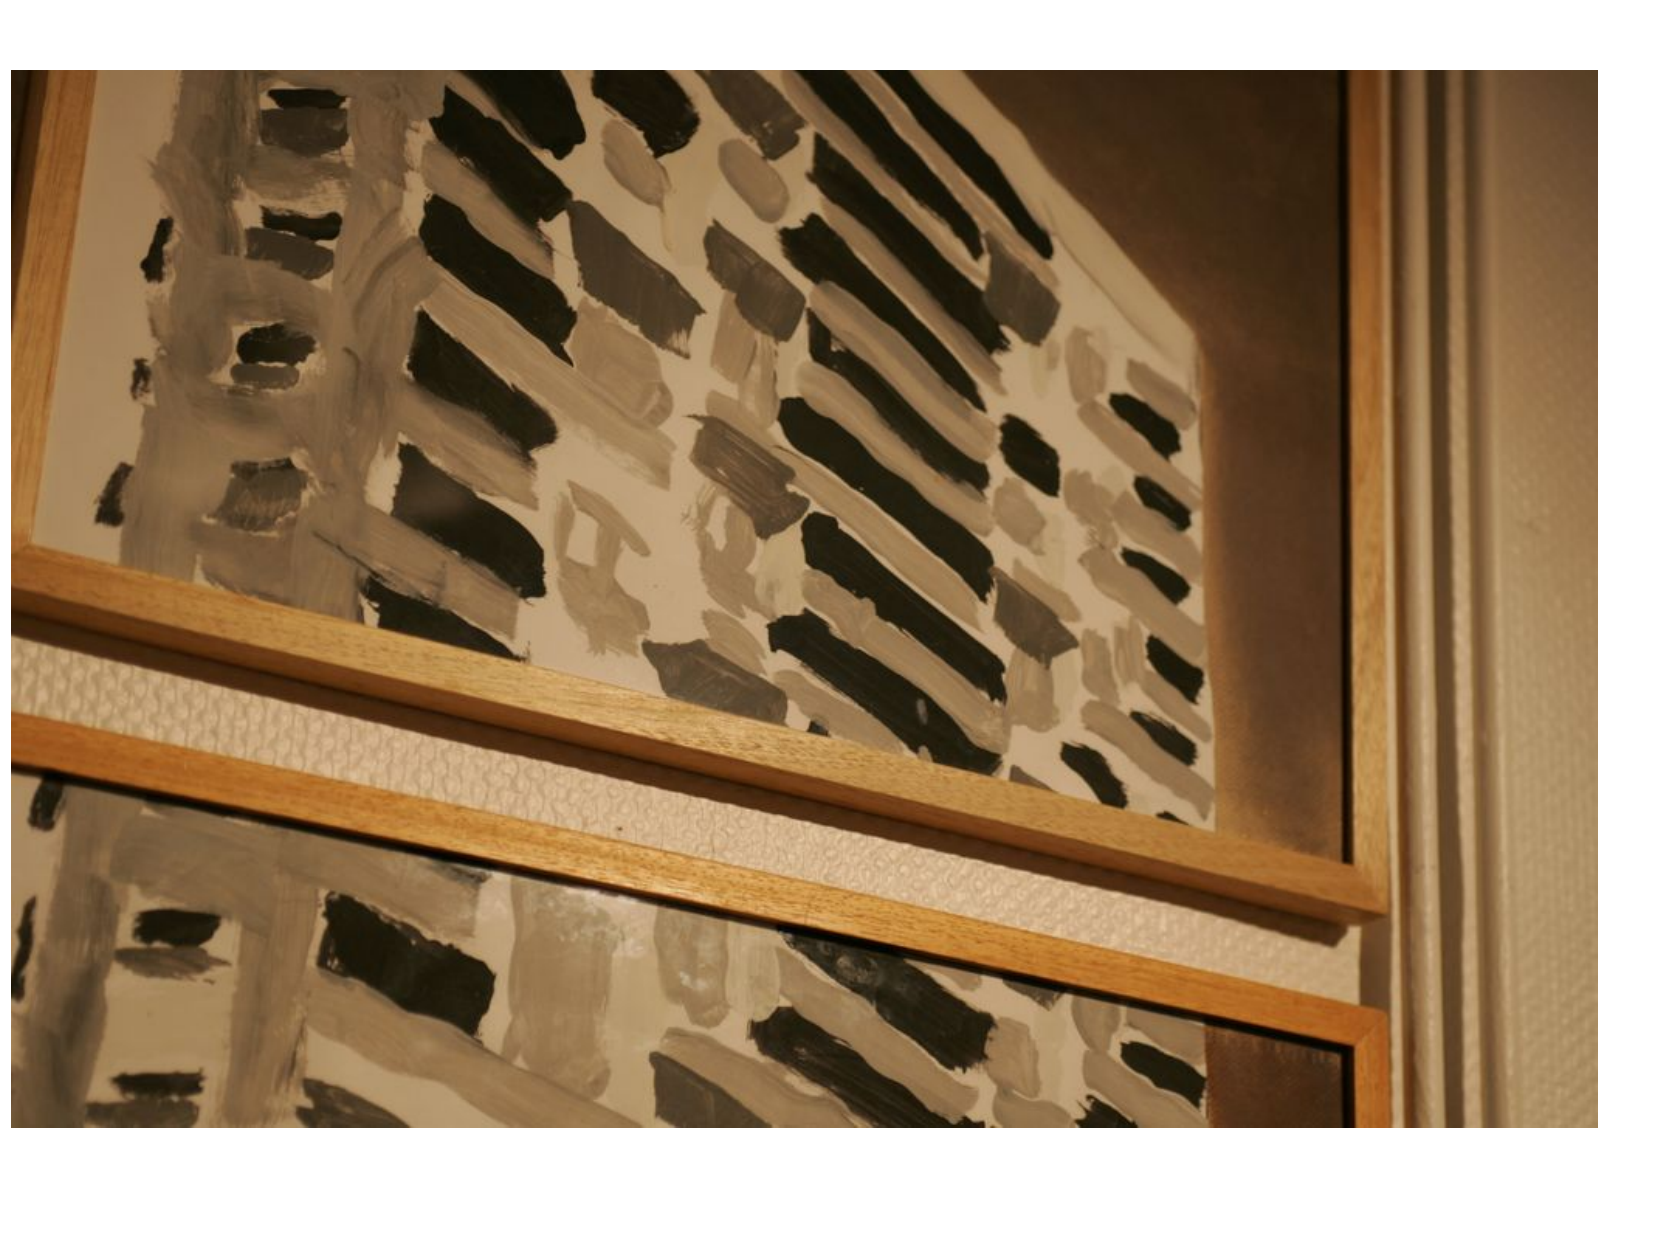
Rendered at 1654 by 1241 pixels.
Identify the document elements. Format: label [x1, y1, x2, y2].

picture [11, 70, 1598, 1128]
